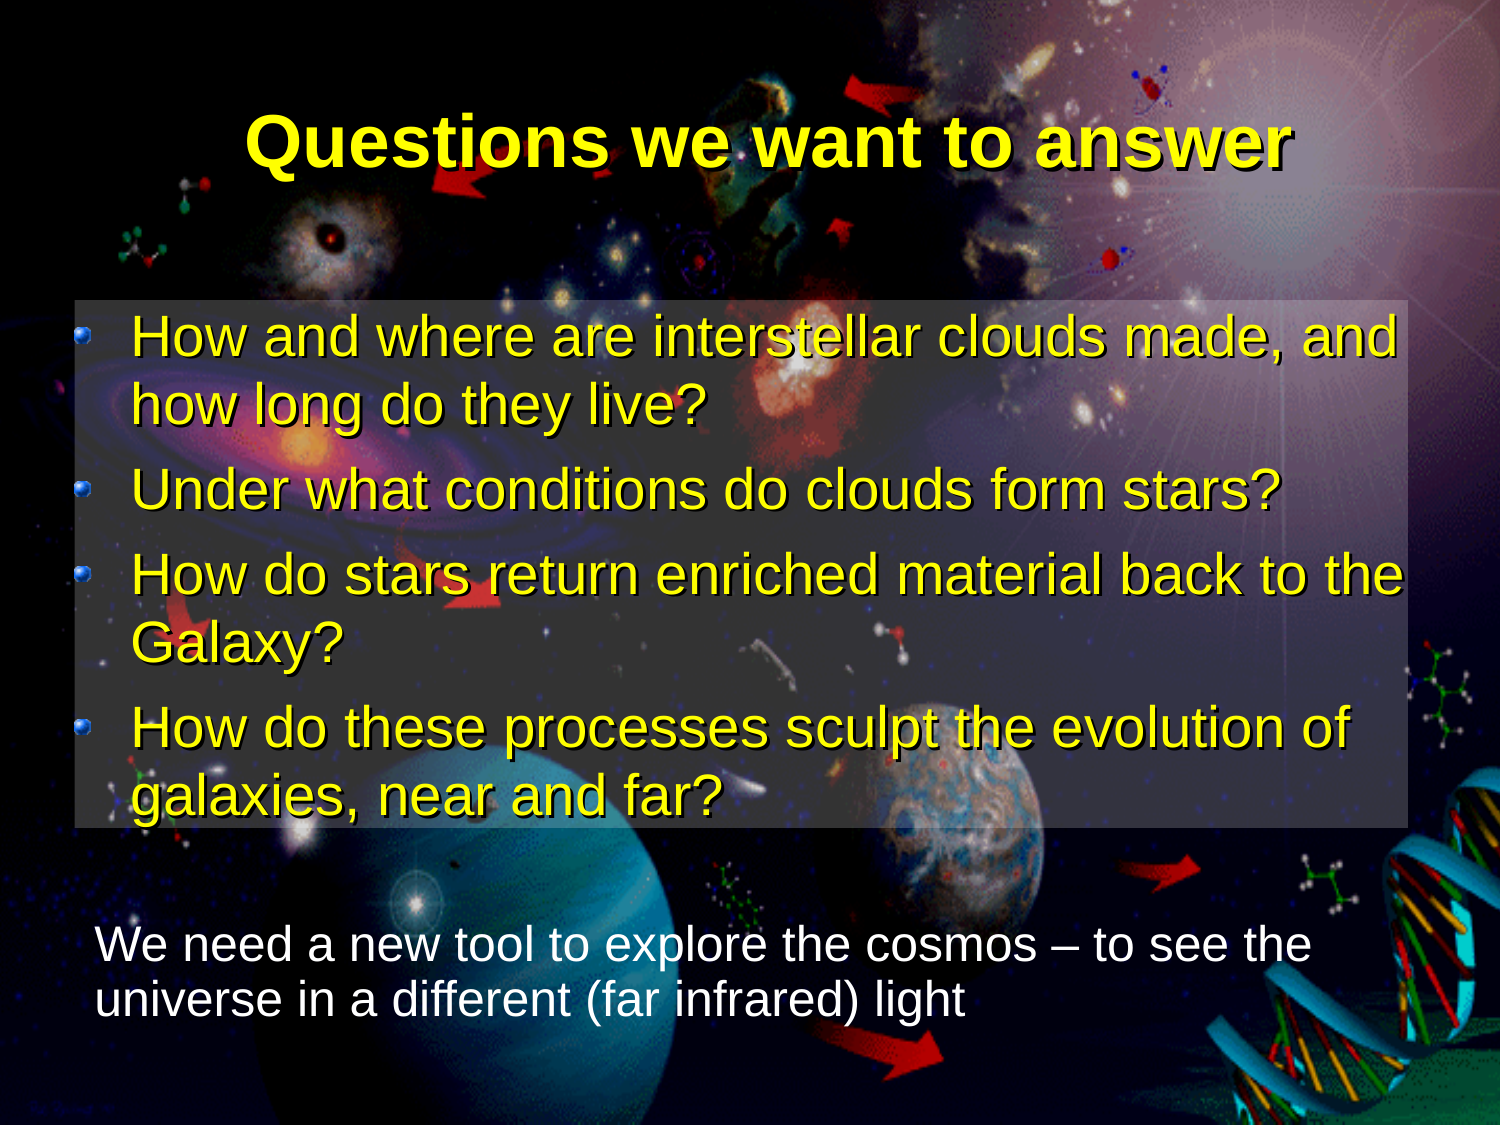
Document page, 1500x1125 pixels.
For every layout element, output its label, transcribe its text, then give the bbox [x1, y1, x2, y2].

list How and where are interstellar clouds made, and how long do they live? Under what conditions do clouds form stars? How do stars return enriched material back to the Galaxy? How do these processes sculpt the evolution of galaxies, near and far? [74, 300, 1408, 825]
picture [0, 0, 1500, 1125]
text_box We need a new tool to explore the cosmos – to see the universe in a different (far infrared) light [79, 908, 1403, 1035]
title Questions we want to answer [85, 53, 1454, 226]
